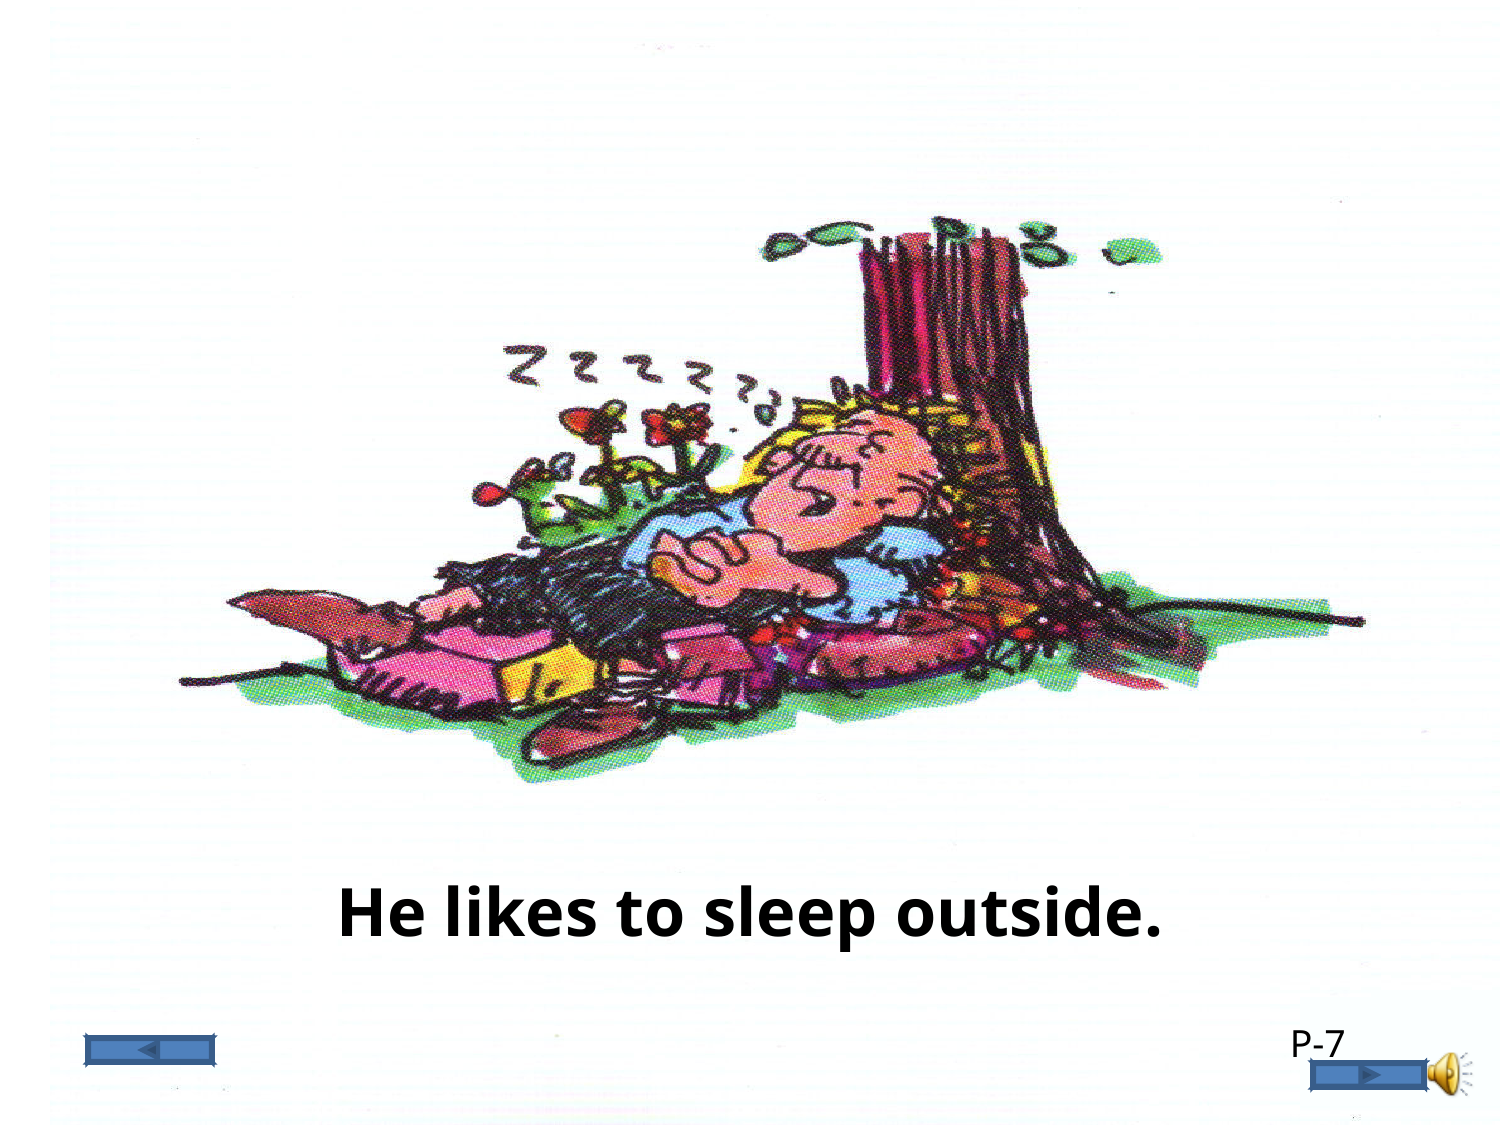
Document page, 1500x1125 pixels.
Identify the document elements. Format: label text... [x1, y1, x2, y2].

text_box [89, 1037, 213, 1063]
text_box [1313, 1062, 1426, 1088]
picture [50, 0, 1500, 1125]
text_box He likes to sleep outside. [50, 862, 1451, 958]
text_box P-7 [1275, 1012, 1426, 1073]
